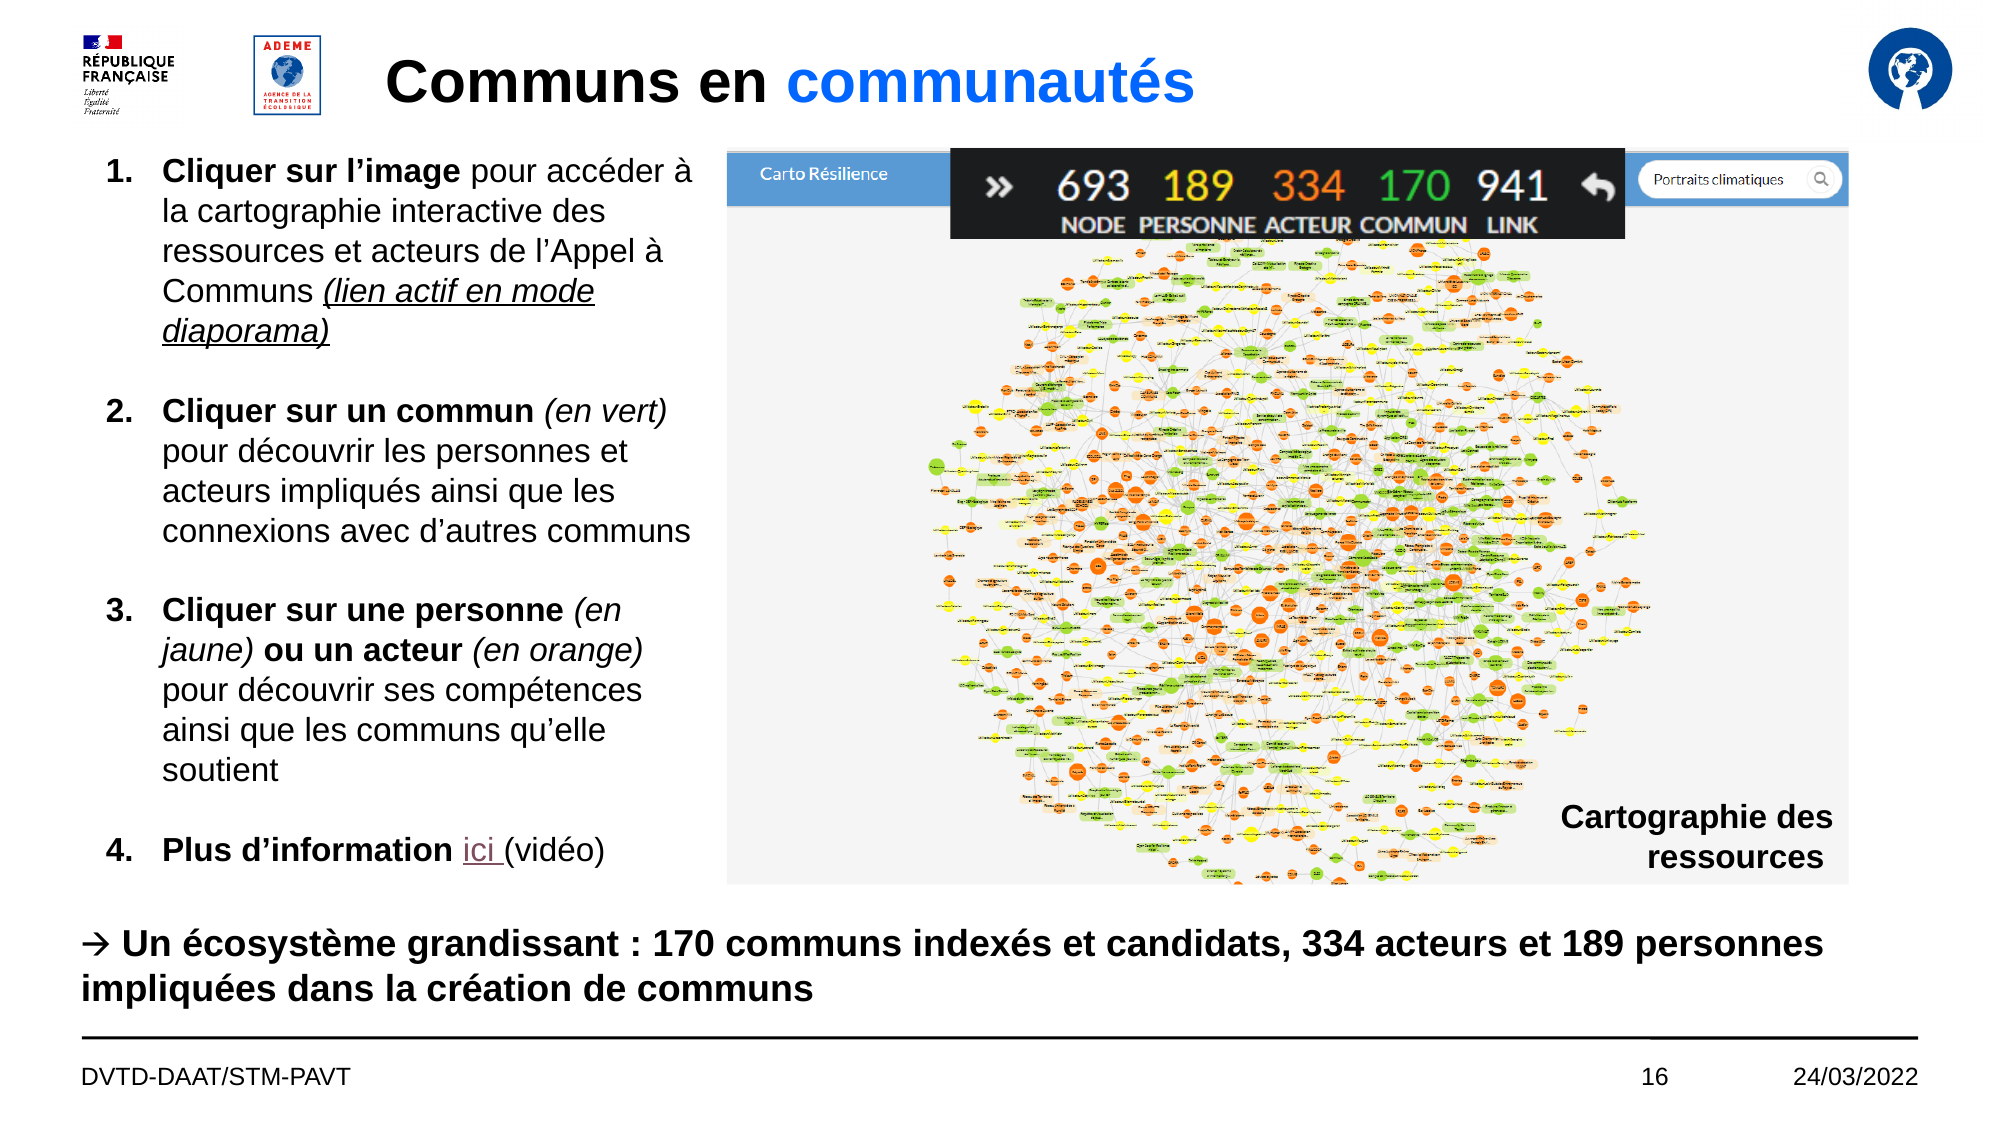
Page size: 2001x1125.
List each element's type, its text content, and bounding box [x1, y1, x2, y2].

footer DVTD-DAAT/STM-PAVT [65, 1045, 737, 1105]
text_box Cartographie des ressources [1480, 787, 1849, 911]
picture [244, 26, 330, 124]
slide_number <number> [1566, 1045, 1684, 1105]
picture [1840, 0, 1987, 142]
title Communs en communautés [353, 19, 1834, 123]
picture [69, 21, 188, 128]
slide_number 24/03/2022 [1746, 1045, 1935, 1105]
text_box Cliquer sur l’image pour accéder à la cartographie interactive des ressources et acteurs de l’Appel à Communs (lien actif en mode diaporama) Cliquer sur un commun (en vert) pour découvrir les personnes et acteurs impliqués ainsi que les connexions avec d’autres communs Cliquer sur une personne (en jaune) ou un acteur (en orange) pour découvrir ses compétences ainsi que les communs qu’elle soutient Plus d’information ici (vidéo) [90, 141, 712, 876]
text_box 🡪 Un écosystème grandissant : 170 communs indexés et candidats, 334 acteurs et 189 personnes impliquées dans la création de communs [65, 911, 1895, 1017]
picture [726, 147, 1849, 885]
